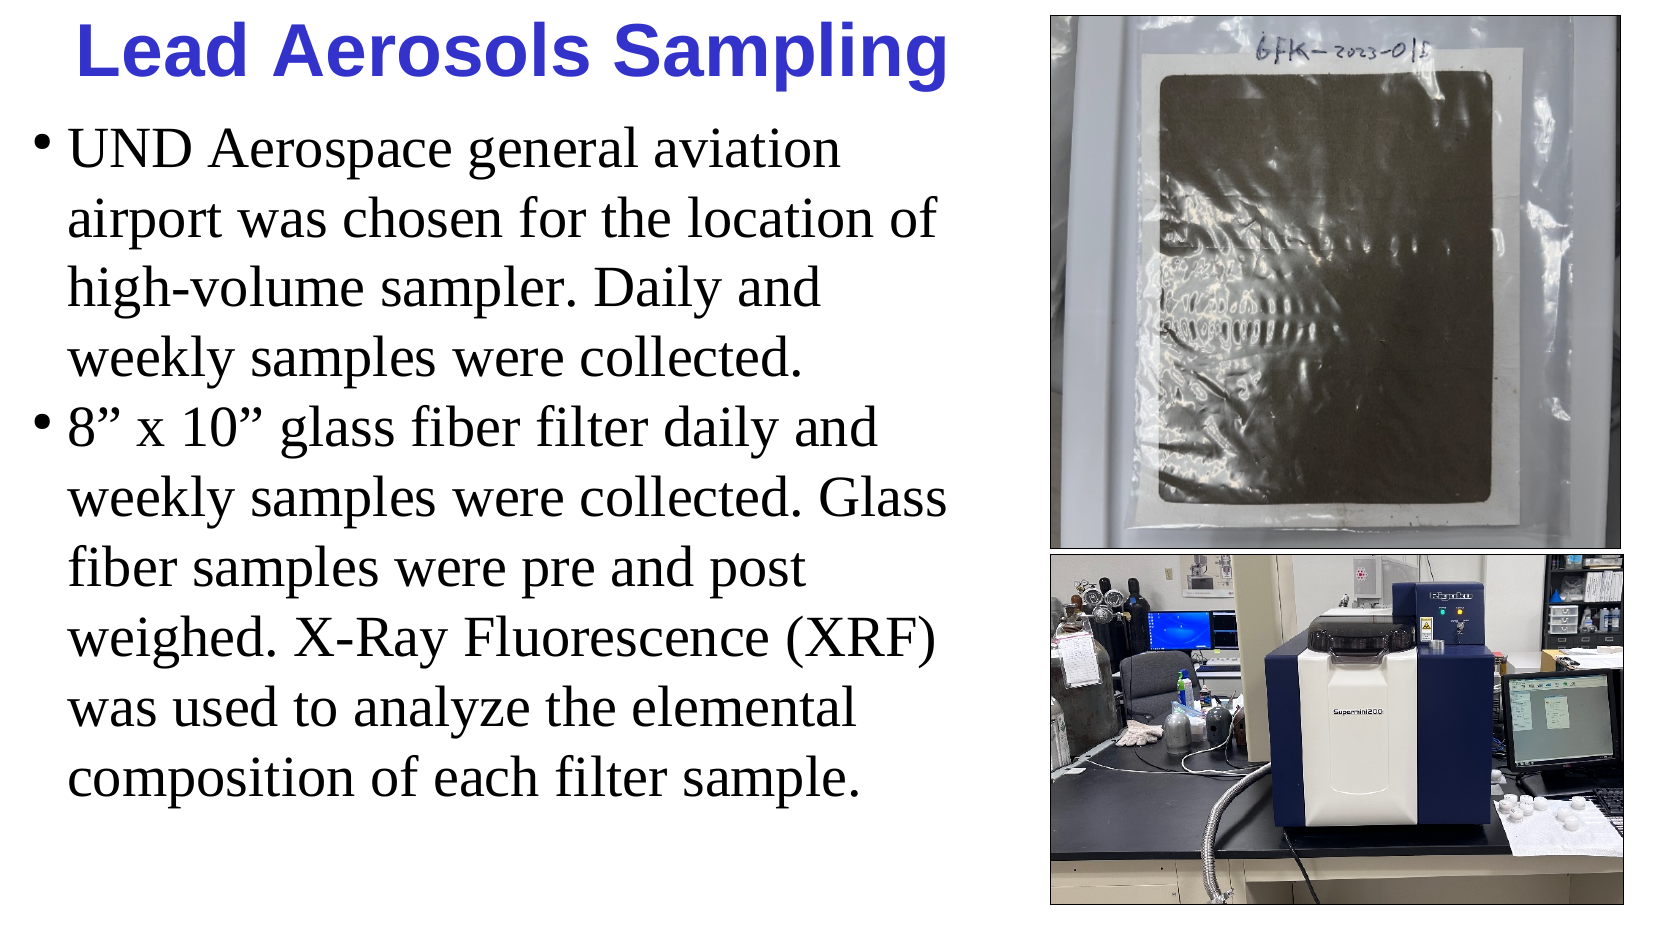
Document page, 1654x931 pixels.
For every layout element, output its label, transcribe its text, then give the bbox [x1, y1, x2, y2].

picture [1050, 15, 1621, 549]
picture [1050, 554, 1624, 905]
text_box UND Aerospace general aviation airport was chosen for the location of high-volume sampler. Daily and weekly samples were collected. 8” x 10” glass fiber filter daily and weekly samples were collected. Glass fiber samples were pre and post weighed. X-Ray Fluorescence (XRF) was used to analyze the elemental composition of each filter sample. [17, 108, 1013, 901]
title Lead Aerosols Sampling [0, 0, 1039, 100]
